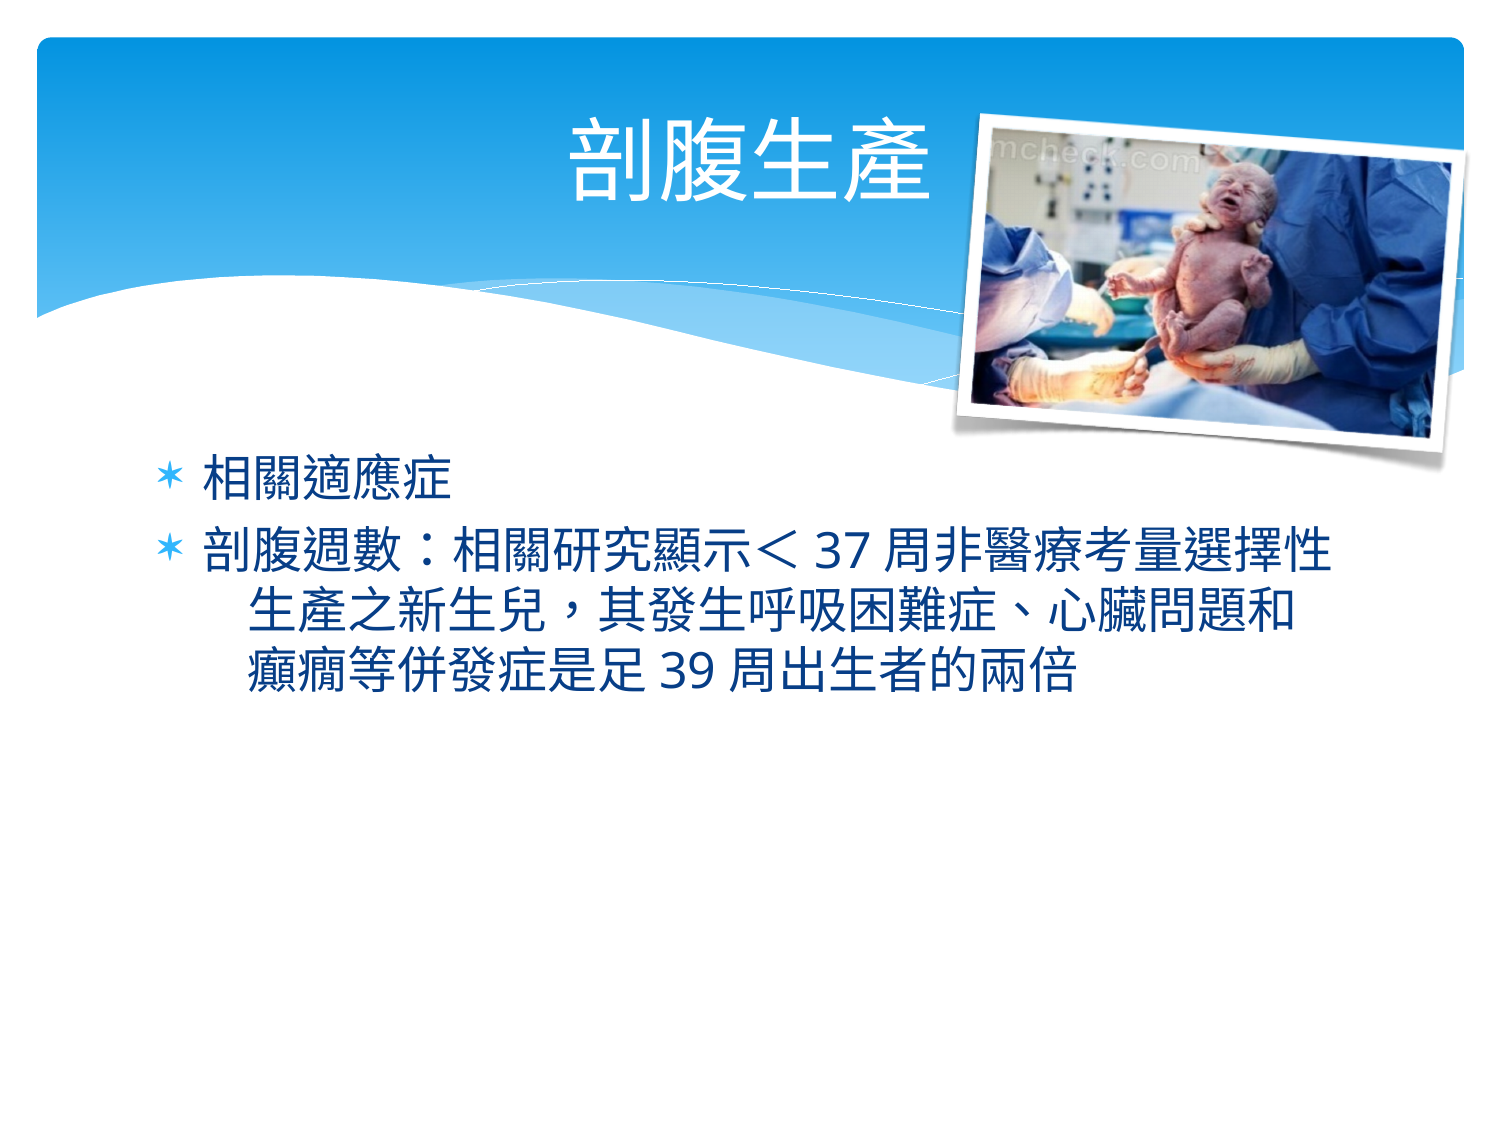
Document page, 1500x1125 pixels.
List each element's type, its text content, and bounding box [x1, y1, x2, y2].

list 相關適應症 剖腹週數：相關研究顯示＜37周非醫療考量選擇性生產之新生兒，其發生呼吸困難症、心臟問題和癲癇等併發症是足39周出生者的兩倍 [142, 438, 1359, 1005]
title 剖腹生產 [75, 55, 1426, 261]
picture [950, 113, 1471, 475]
